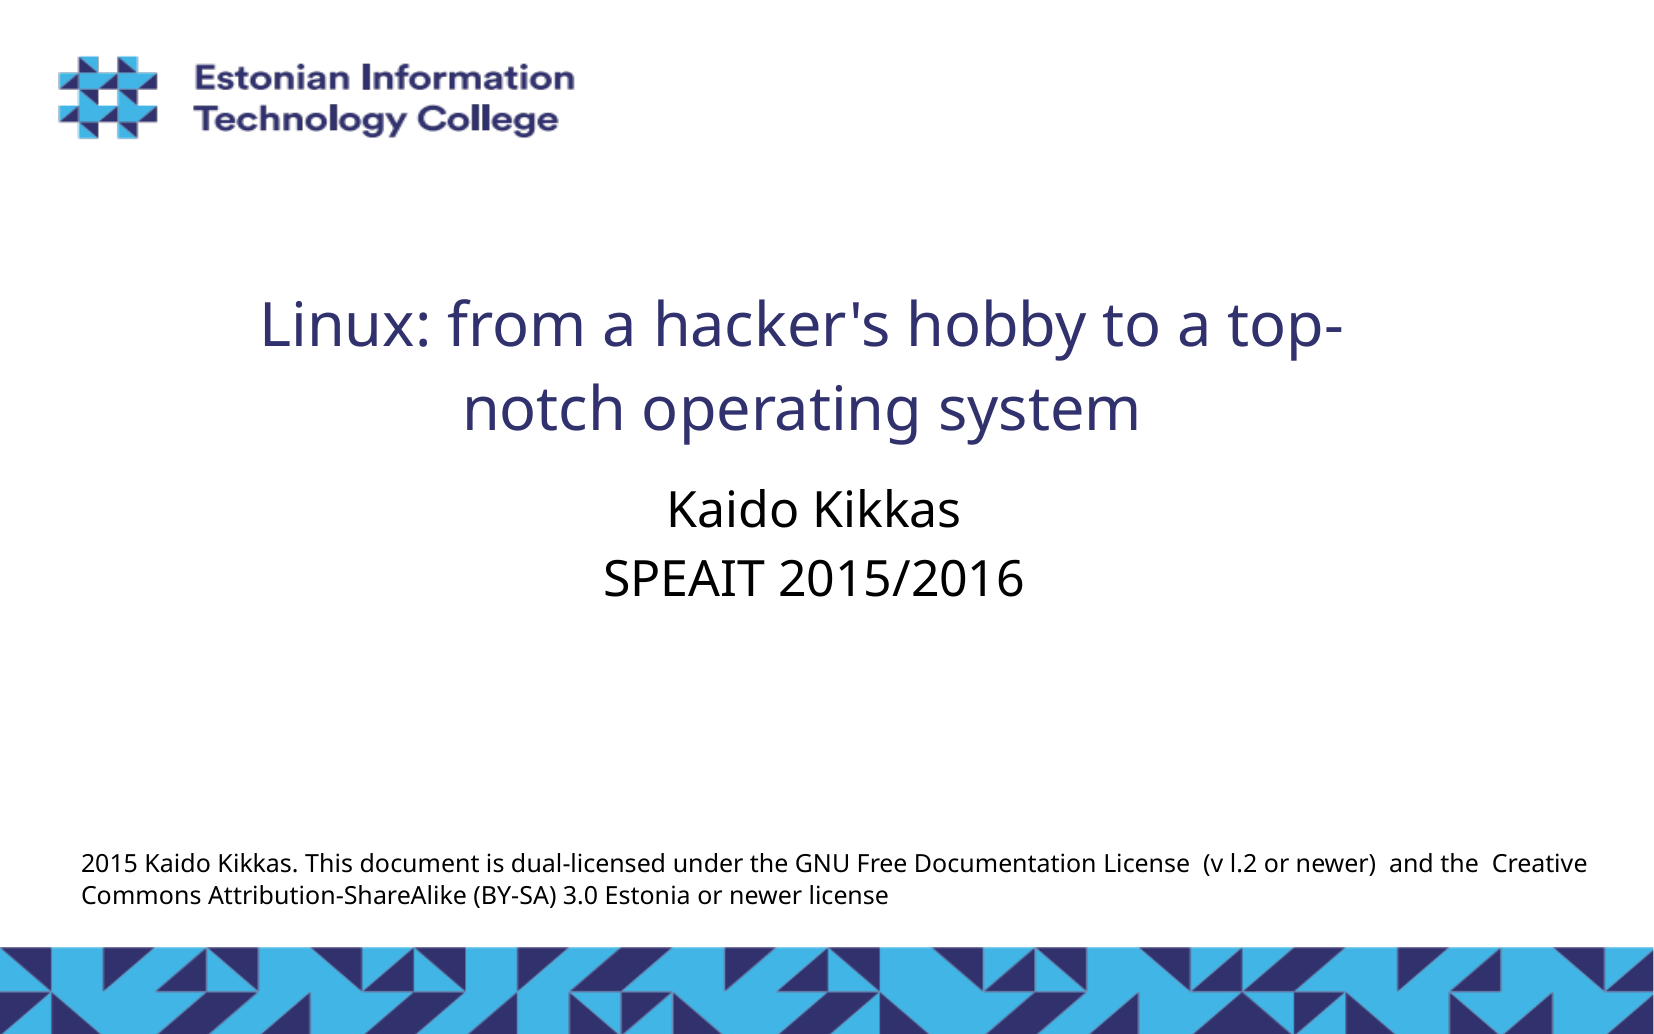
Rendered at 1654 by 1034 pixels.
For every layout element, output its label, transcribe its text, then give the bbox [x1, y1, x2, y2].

text_box Kaido Kikkas SPEAIT 2015/2016 [553, 467, 1075, 615]
text_box 2015 Kaido Kikkas. This document is dual-licensed under the GNU Free Documentation License (v l.2 or newer) and the Creative Commons Attribution-ShareAlike (BY-SA) 3.0 Estonia or newer license [66, 840, 1654, 920]
title Linux: from a hacker's hobby to a top-notch operating system [222, 278, 1382, 451]
